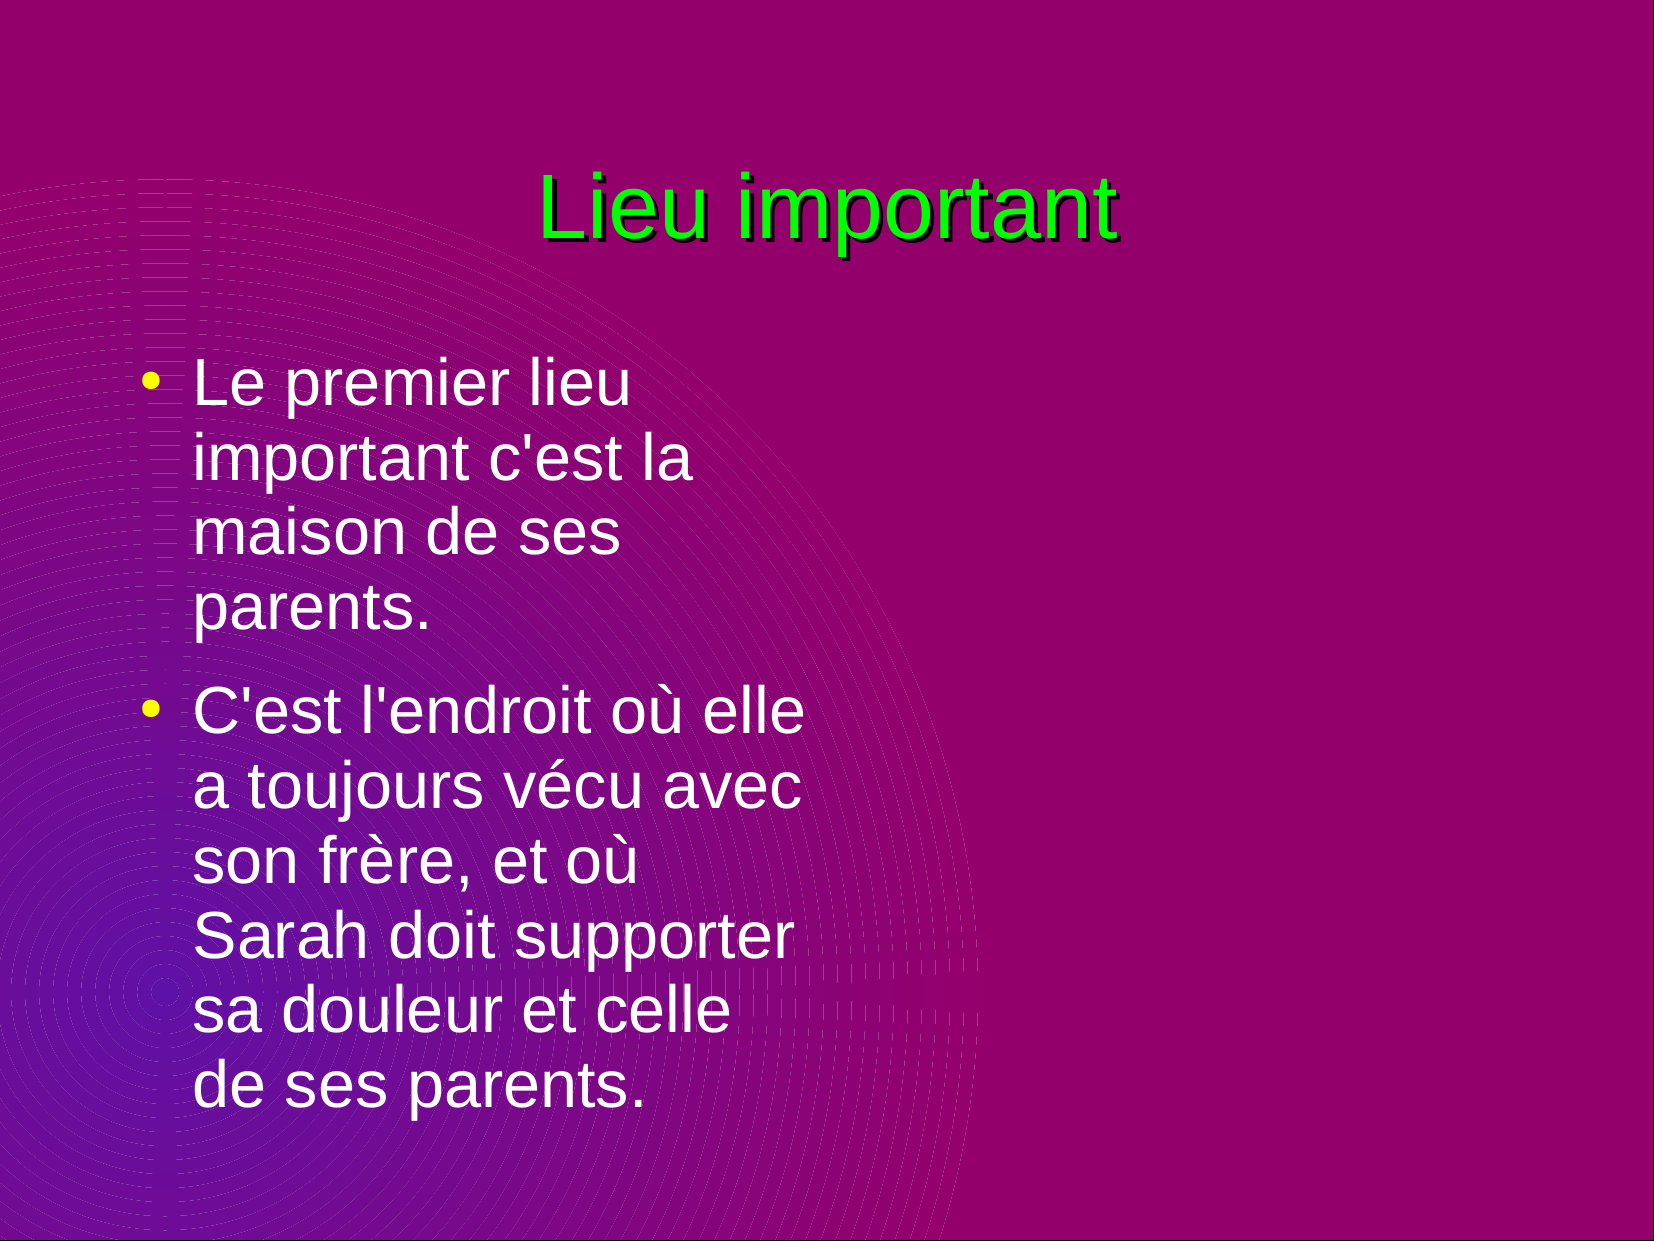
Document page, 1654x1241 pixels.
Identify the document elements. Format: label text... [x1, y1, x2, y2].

title Lieu important [121, 102, 1534, 311]
picture [856, 295, 1565, 1093]
list Le premier lieu important c'est la maison de ses parents. C'est l'endroit où elle a toujours vécu avec son frère, et où Sarah doit supporter sa douleur et celle de ses parents. [121, 344, 811, 1127]
